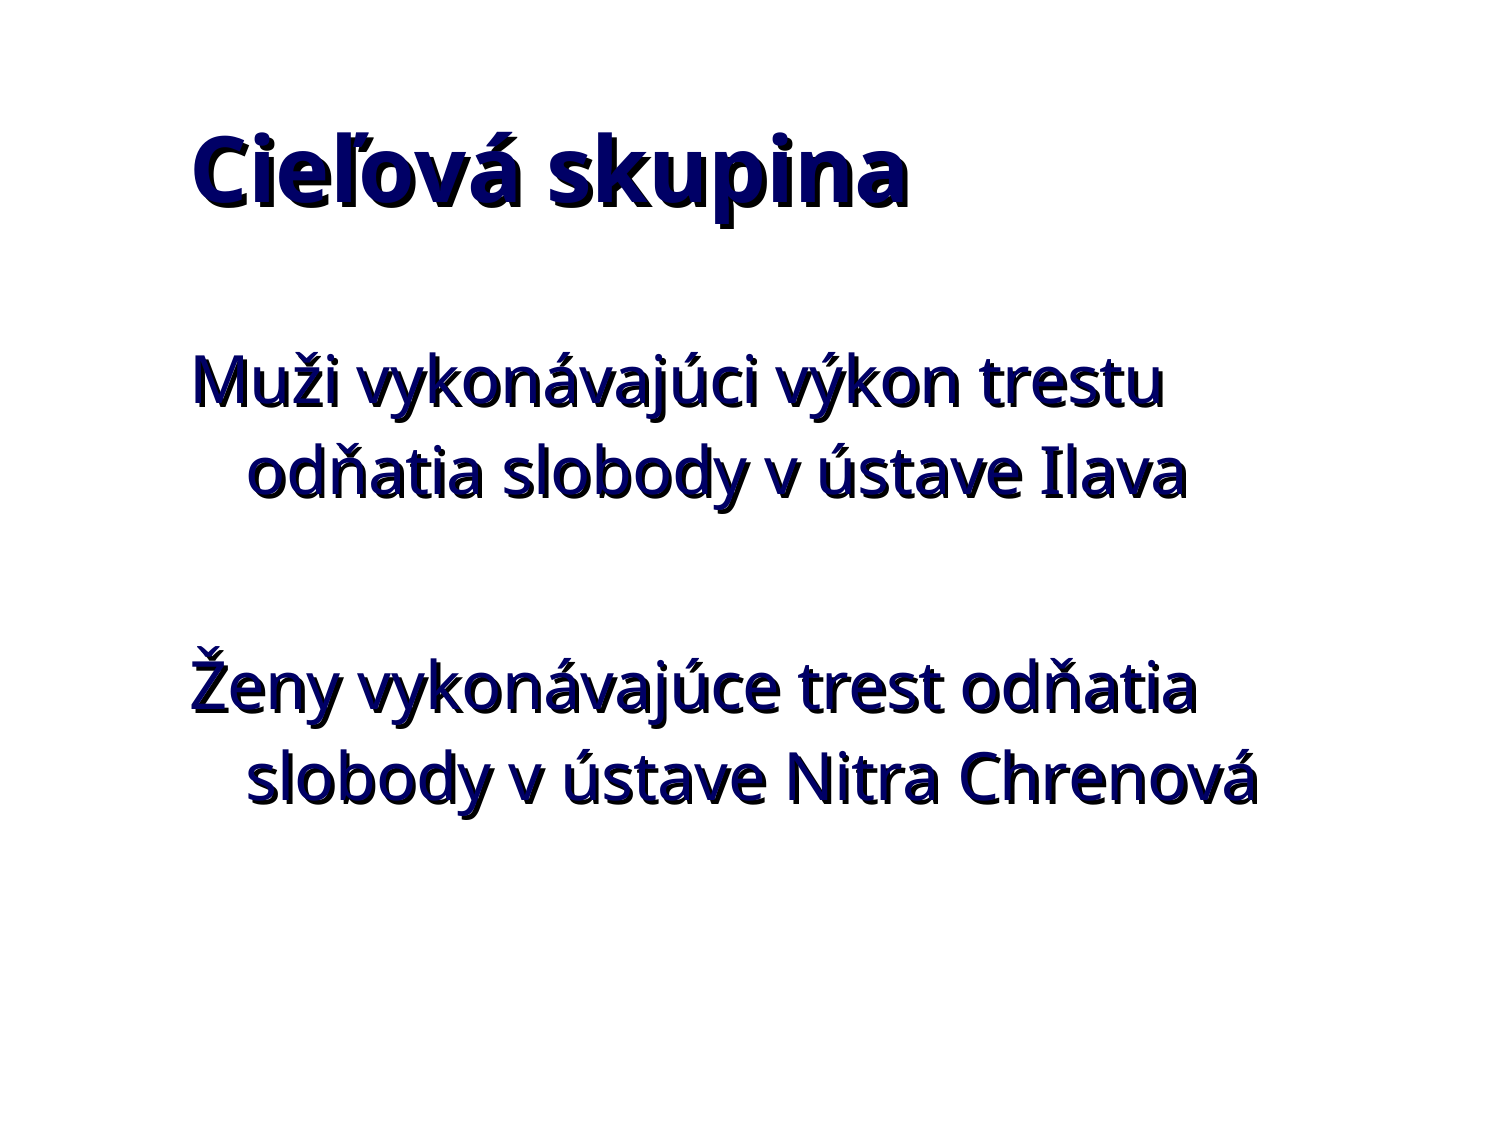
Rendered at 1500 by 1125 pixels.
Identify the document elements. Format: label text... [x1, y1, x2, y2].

list Muži vykonávajúci výkon trestu odňatia slobody v ústave Ilava Ženy vykonávajúce trest odňatia slobody v ústave Nitra Chrenová [174, 324, 1413, 1001]
title Cieľová skupina [174, 49, 1413, 285]
